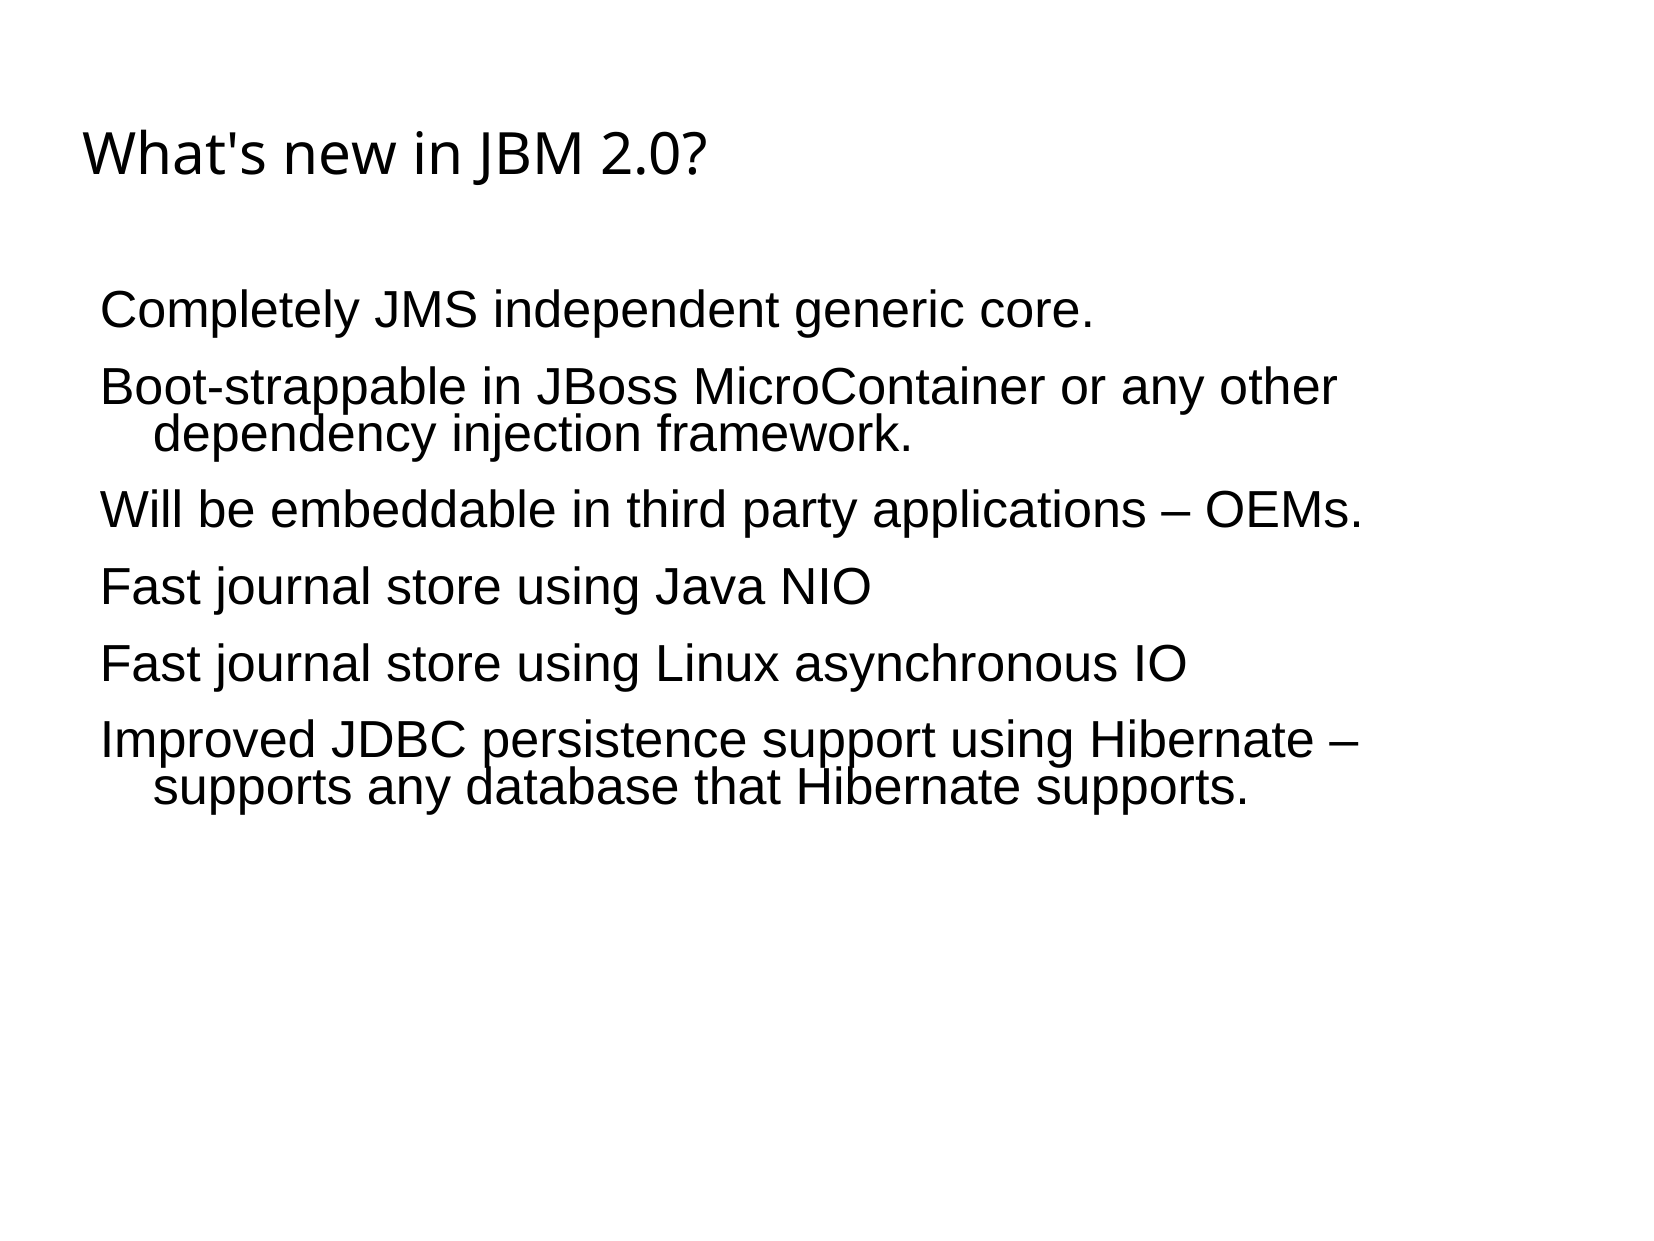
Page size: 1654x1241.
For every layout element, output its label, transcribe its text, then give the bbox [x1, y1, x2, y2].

title What's new in JBM 2.0? [82, 56, 1571, 249]
list Completely JMS independent generic core. Boot-strappable in JBoss MicroContainer or any other dependency injection framework. Will be embeddable in third party applications – OEMs. Fast journal store using Java NIO Fast journal store using Linux asynchronous IO Improved JDBC persistence support using Hibernate – supports any database that Hibernate supports. [82, 290, 1571, 1094]
